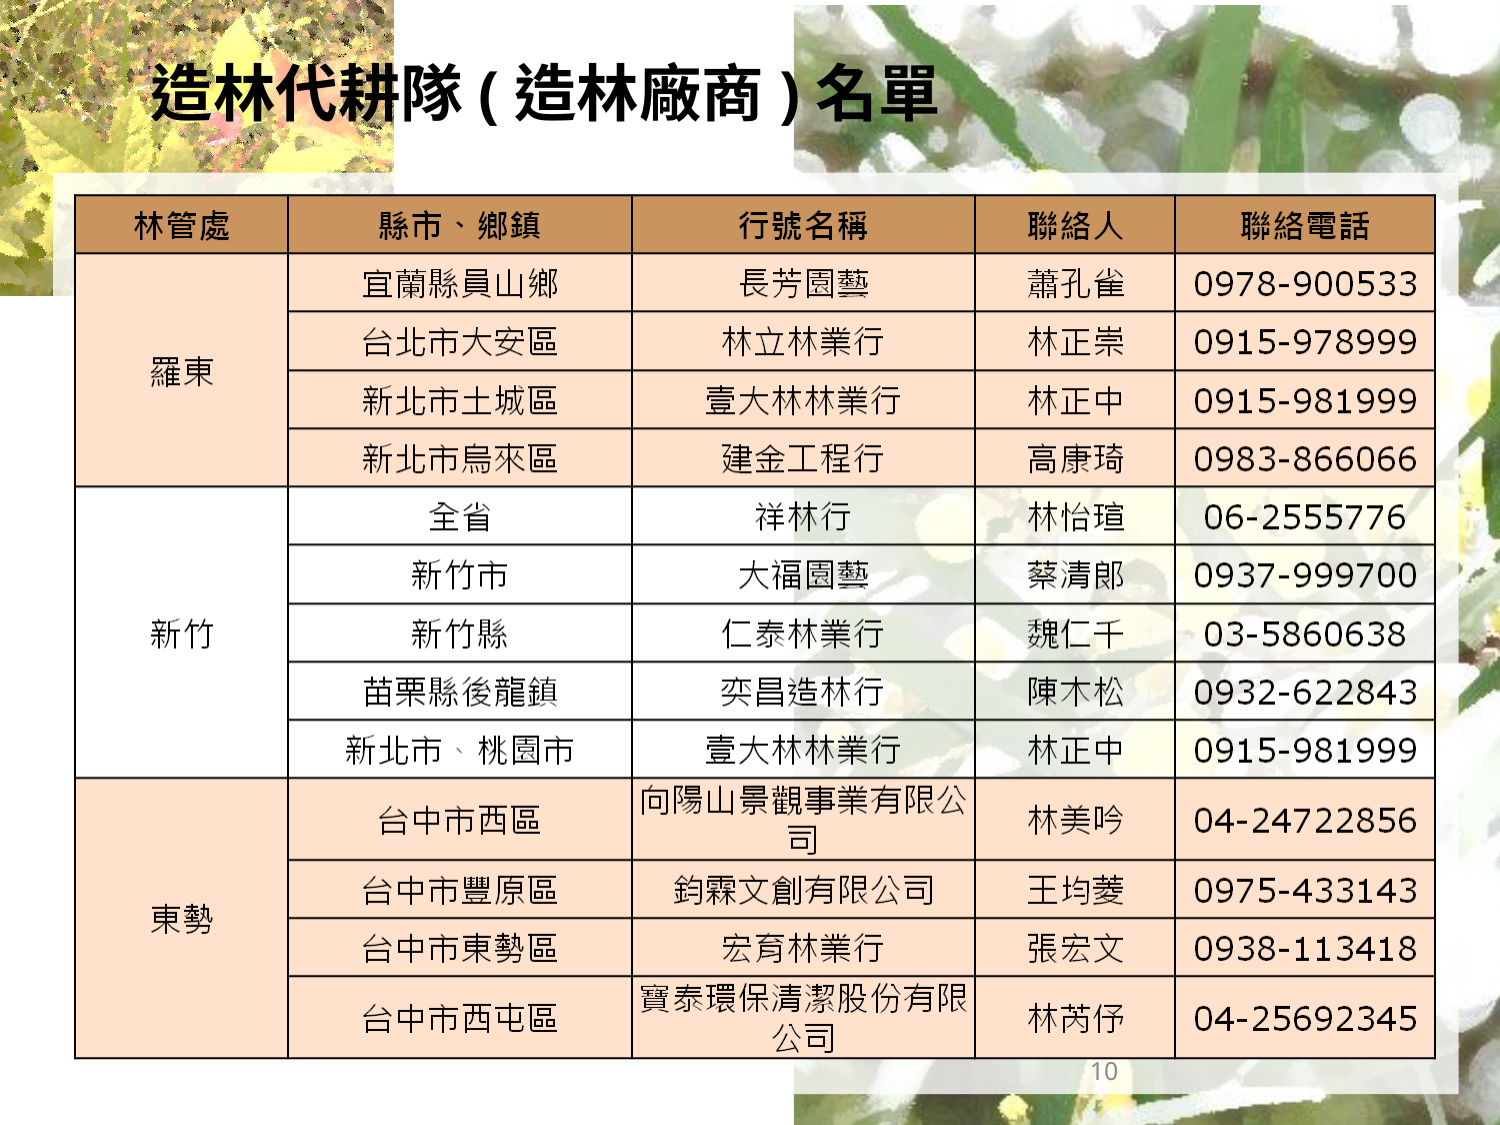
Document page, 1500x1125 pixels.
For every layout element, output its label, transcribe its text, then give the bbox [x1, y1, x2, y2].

title 造林代耕隊(造林廠商)名單 [135, 45, 1426, 138]
text_box 10 [1074, 1042, 1426, 1103]
text_box [53, 173, 1459, 1094]
picture [60, 181, 1450, 1074]
